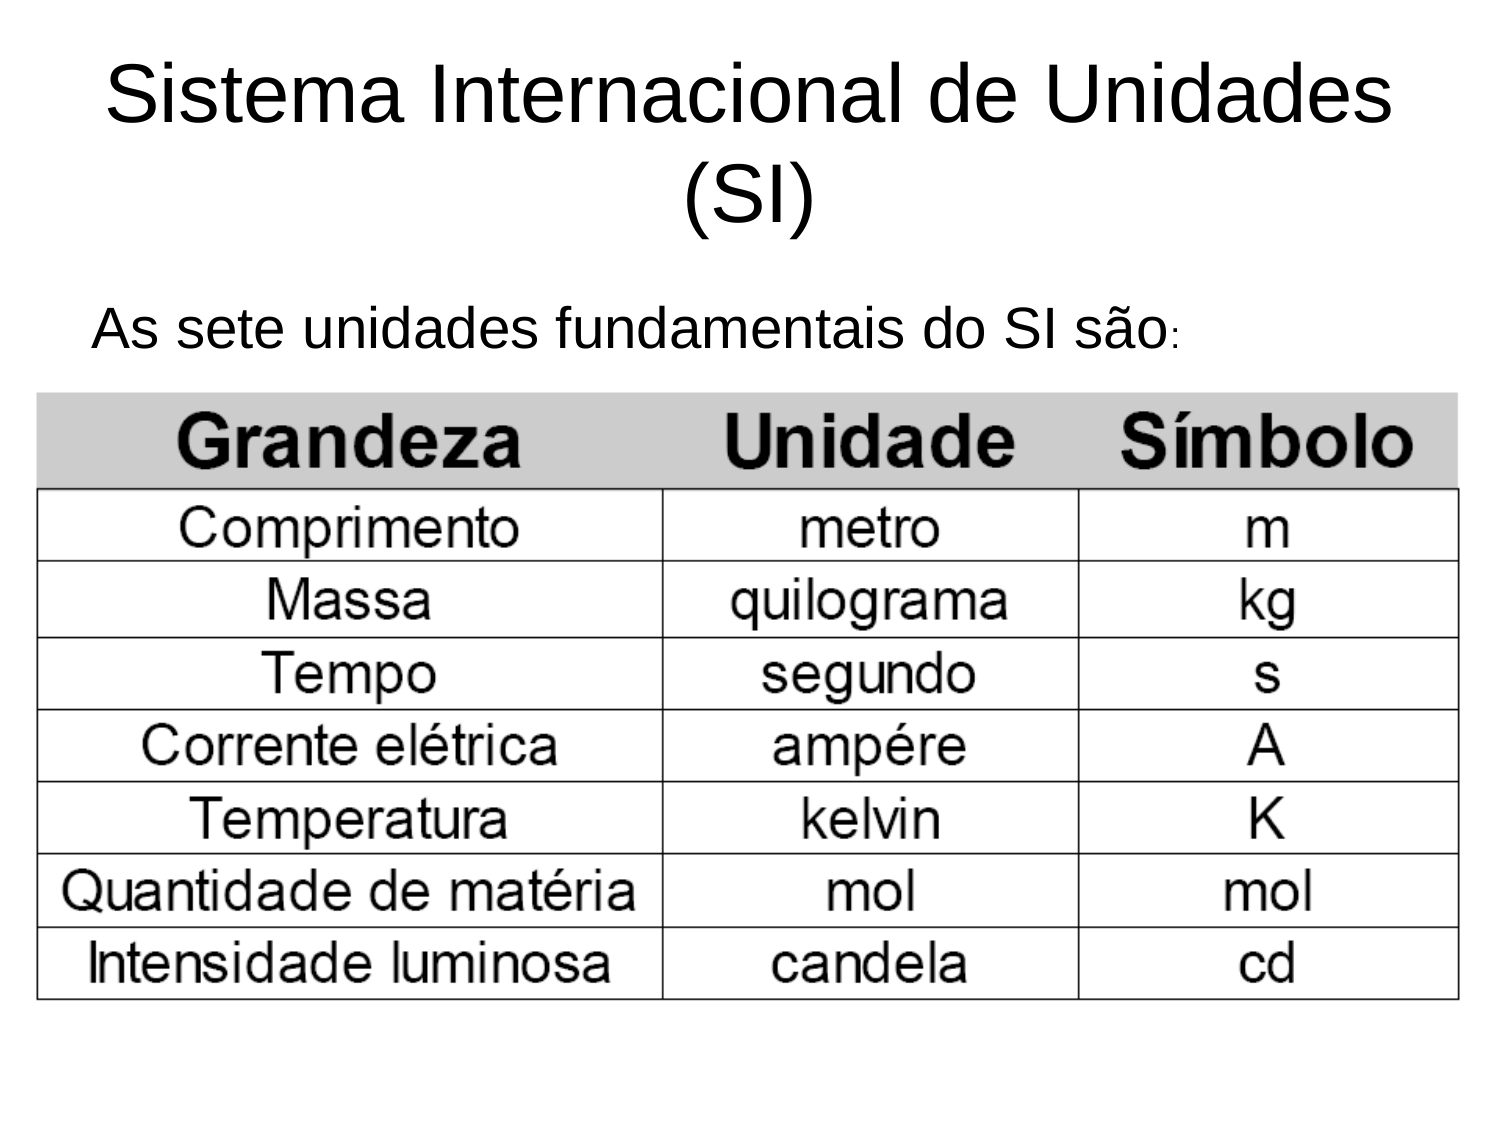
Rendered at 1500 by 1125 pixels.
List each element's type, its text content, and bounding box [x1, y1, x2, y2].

title Sistema Internacional de Unidades (SI) [75, 45, 1426, 233]
picture [29, 385, 1466, 1005]
text_box As sete unidades fundamentais do SI são: [77, 282, 1196, 368]
